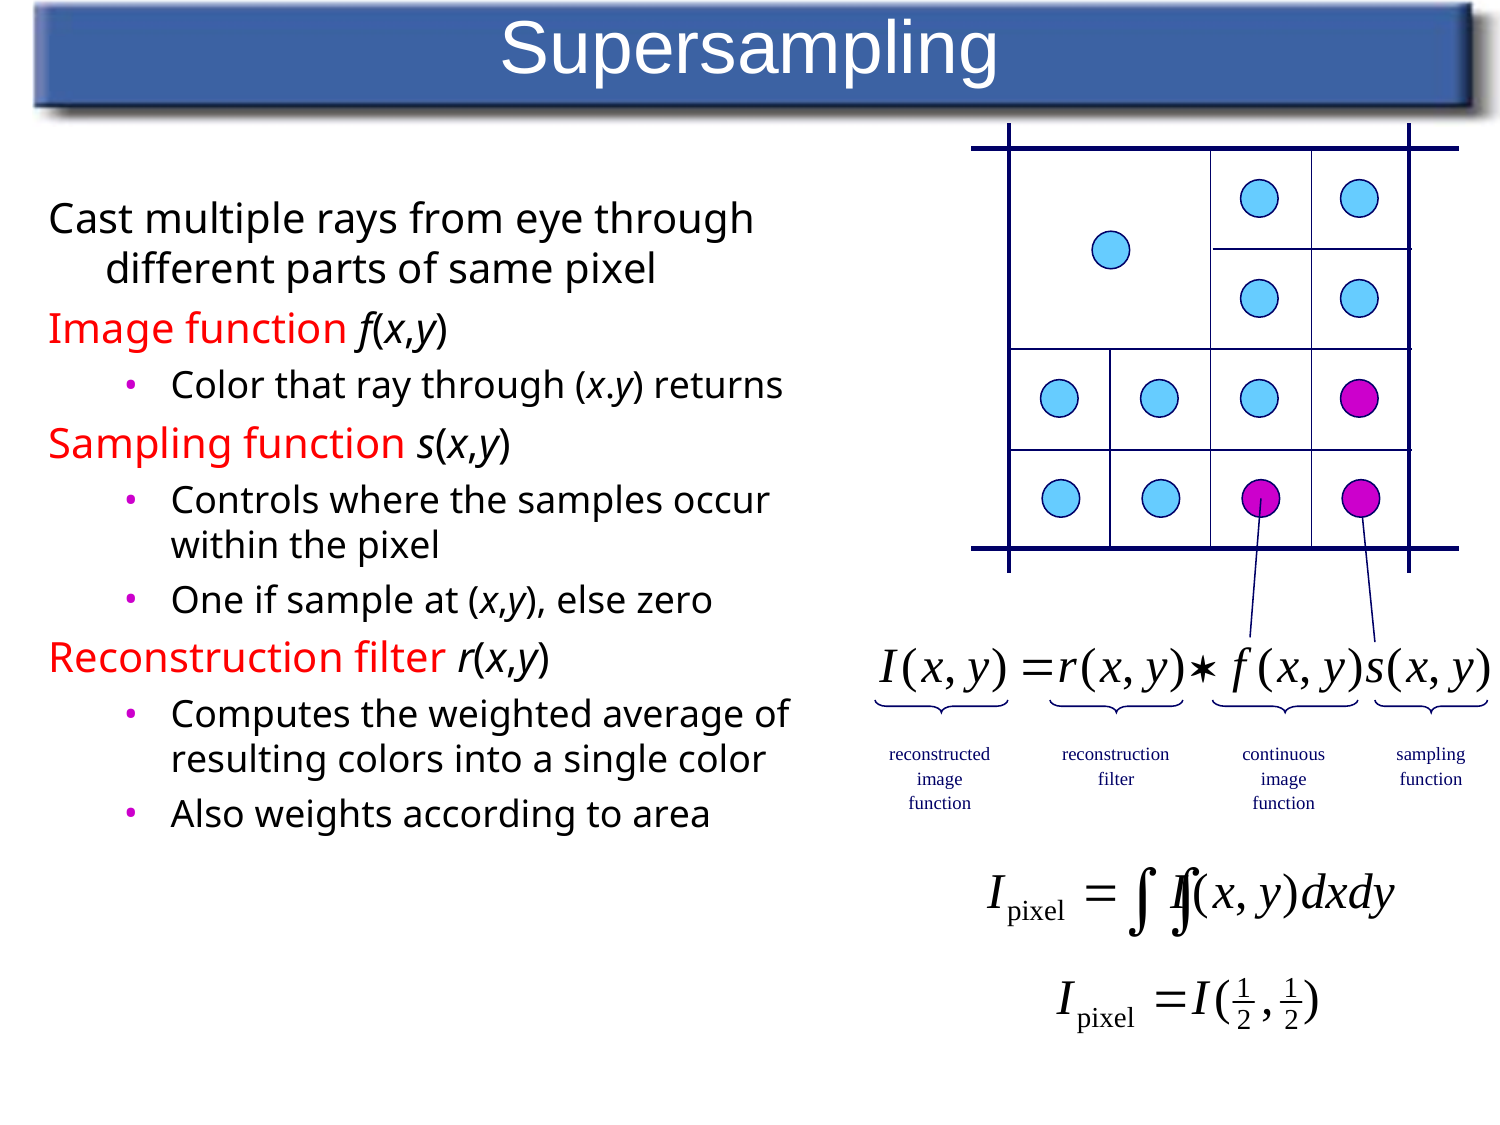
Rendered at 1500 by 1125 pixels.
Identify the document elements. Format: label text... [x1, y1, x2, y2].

text_box [1240, 279, 1279, 318]
text_box [1142, 479, 1180, 518]
text_box reconstruction filter [1047, 731, 1185, 797]
text_box [1140, 379, 1179, 418]
chart [870, 637, 1500, 704]
text_box [1340, 179, 1379, 218]
text_box [1092, 231, 1130, 269]
chart [977, 849, 1406, 942]
text_box [1042, 479, 1080, 518]
text_box [1342, 479, 1380, 518]
text_box [1240, 379, 1279, 418]
text_box [1340, 279, 1379, 318]
text_box continuous image function [1227, 731, 1341, 822]
text_box [1242, 479, 1280, 518]
list Cast multiple rays from eye through different parts of same pixel Image function f(x,y) Color that ray through (x.y) returns Sampling function s(x,y) Controls where the samples occur within the pixel One if sample at (x,y), else zero Reconstruction filter r(x,y) Computes the weighted average of resulting colors into a single color Also weights according to area [34, 183, 853, 872]
text_box [1240, 179, 1279, 218]
text_box [1040, 379, 1079, 418]
picture [32, 0, 1500, 127]
text_box [1340, 379, 1379, 418]
chart [1047, 964, 1330, 1044]
text_box sampling function [1381, 731, 1481, 797]
title Supersampling [112, 0, 1388, 97]
text_box reconstructed image function [874, 731, 1006, 822]
